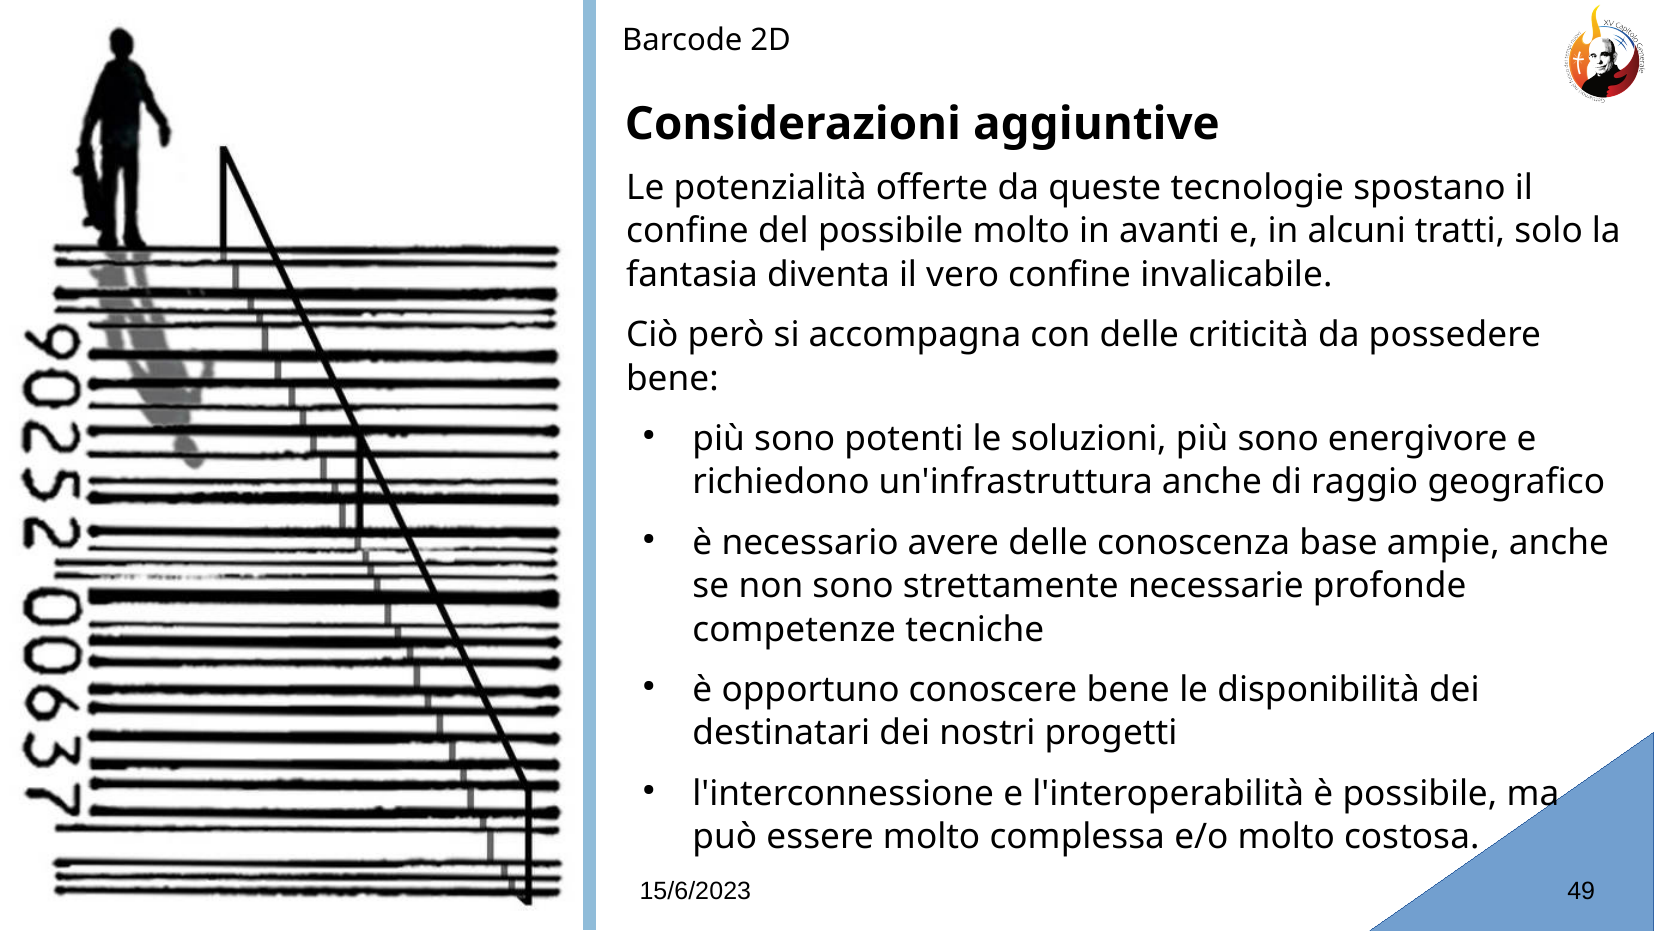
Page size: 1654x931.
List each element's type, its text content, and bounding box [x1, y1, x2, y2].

picture [1563, 4, 1646, 103]
picture [0, 0, 583, 931]
title Considerazioni aggiuntive [624, 94, 1621, 208]
list Le potenzialità offerte da queste tecnologie spostano il confine del possibile molto in avanti e, in alcuni tratti, solo la fantasia diventa il vero confine invalicabile. Ciò però si accompagna con delle criticità da possedere bene: più sono potenti le soluzioni, più sono energivore e richiedono un'infrastruttura anche di raggio geografico è necessario avere delle conoscenza base ampie, anche se non sono strettamente necessarie profonde competenze tecniche è opportuno conoscere bene le disponibilità dei destinatari dei nostri progetti l'interconnessione e l'interoperabilità è possibile, ma può essere molto complessa e/o molto costosa. [625, 165, 1625, 863]
text_box Barcode 2D [607, 9, 1340, 63]
